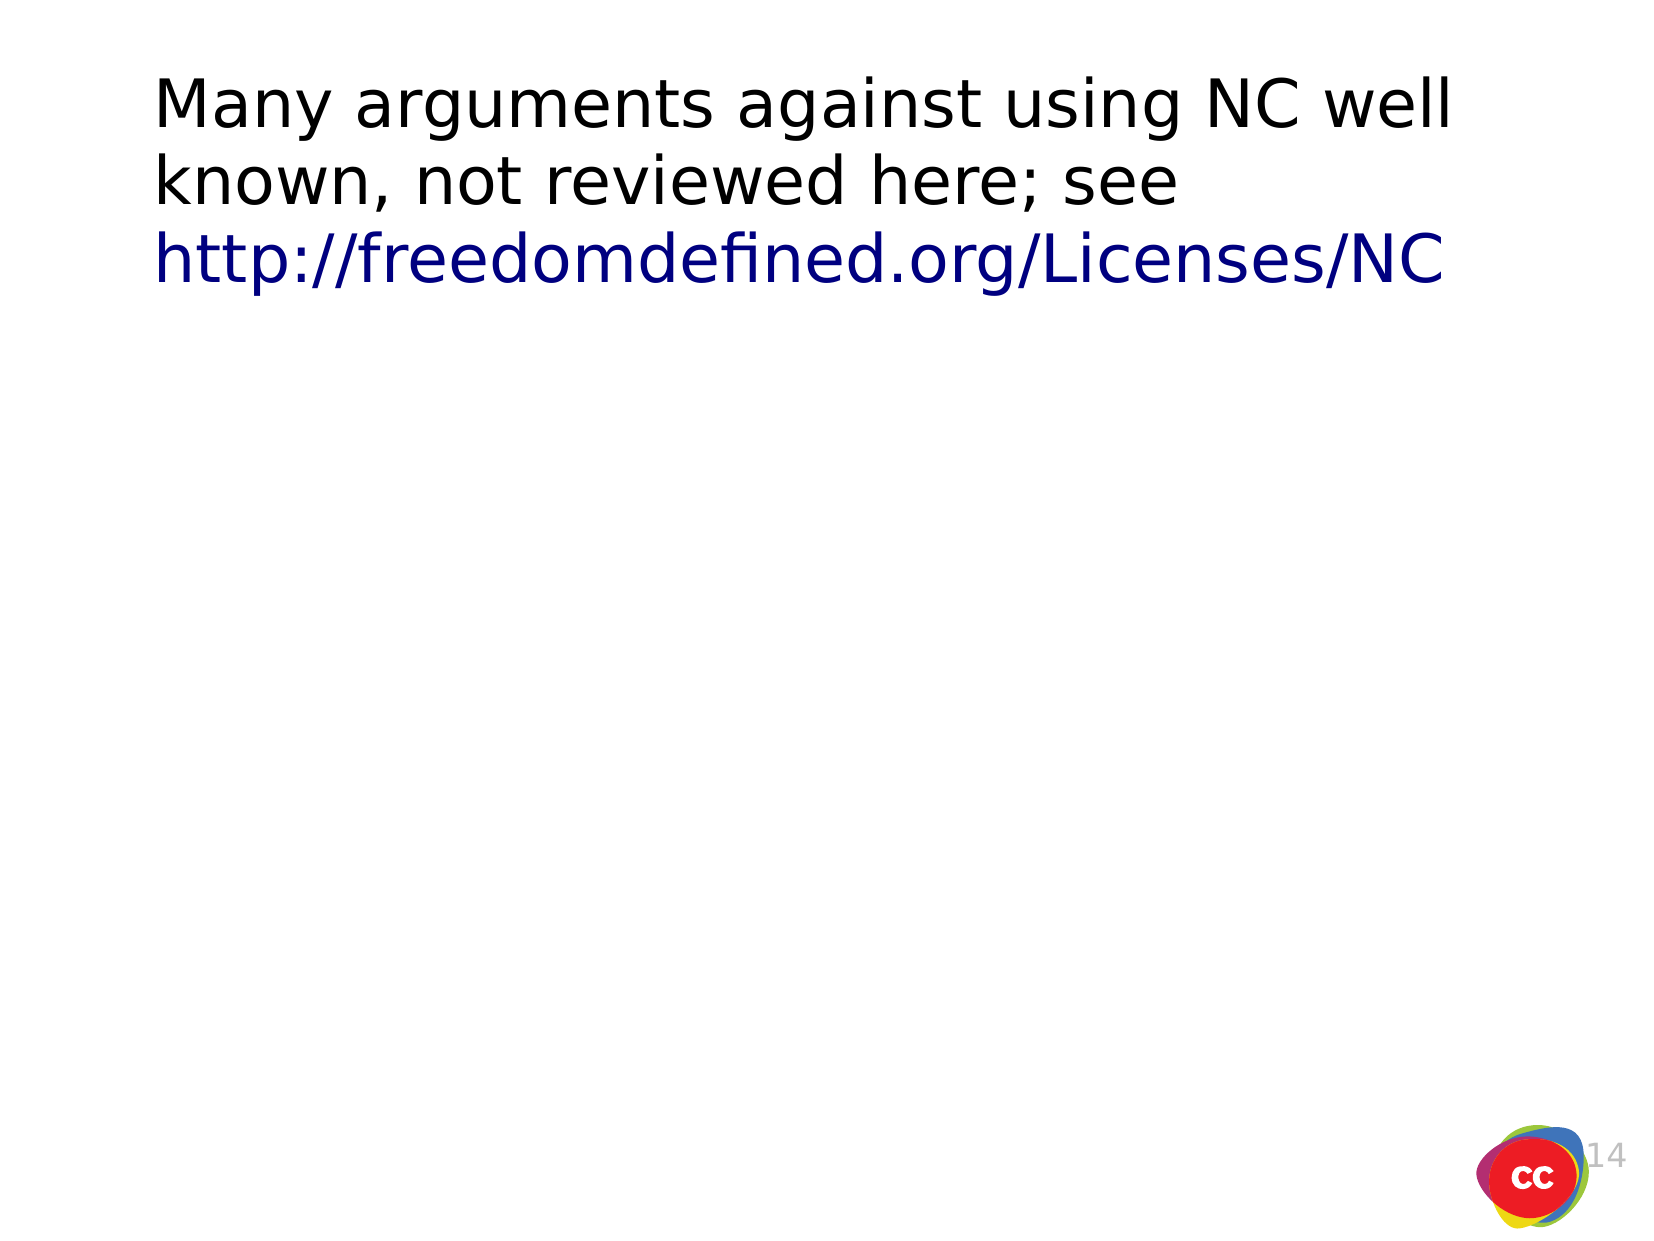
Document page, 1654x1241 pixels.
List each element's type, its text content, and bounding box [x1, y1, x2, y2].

list Many arguments against using NC well known, not reviewed here; see http://freedomdefined.org/Licenses/NC [82, 65, 1571, 1062]
